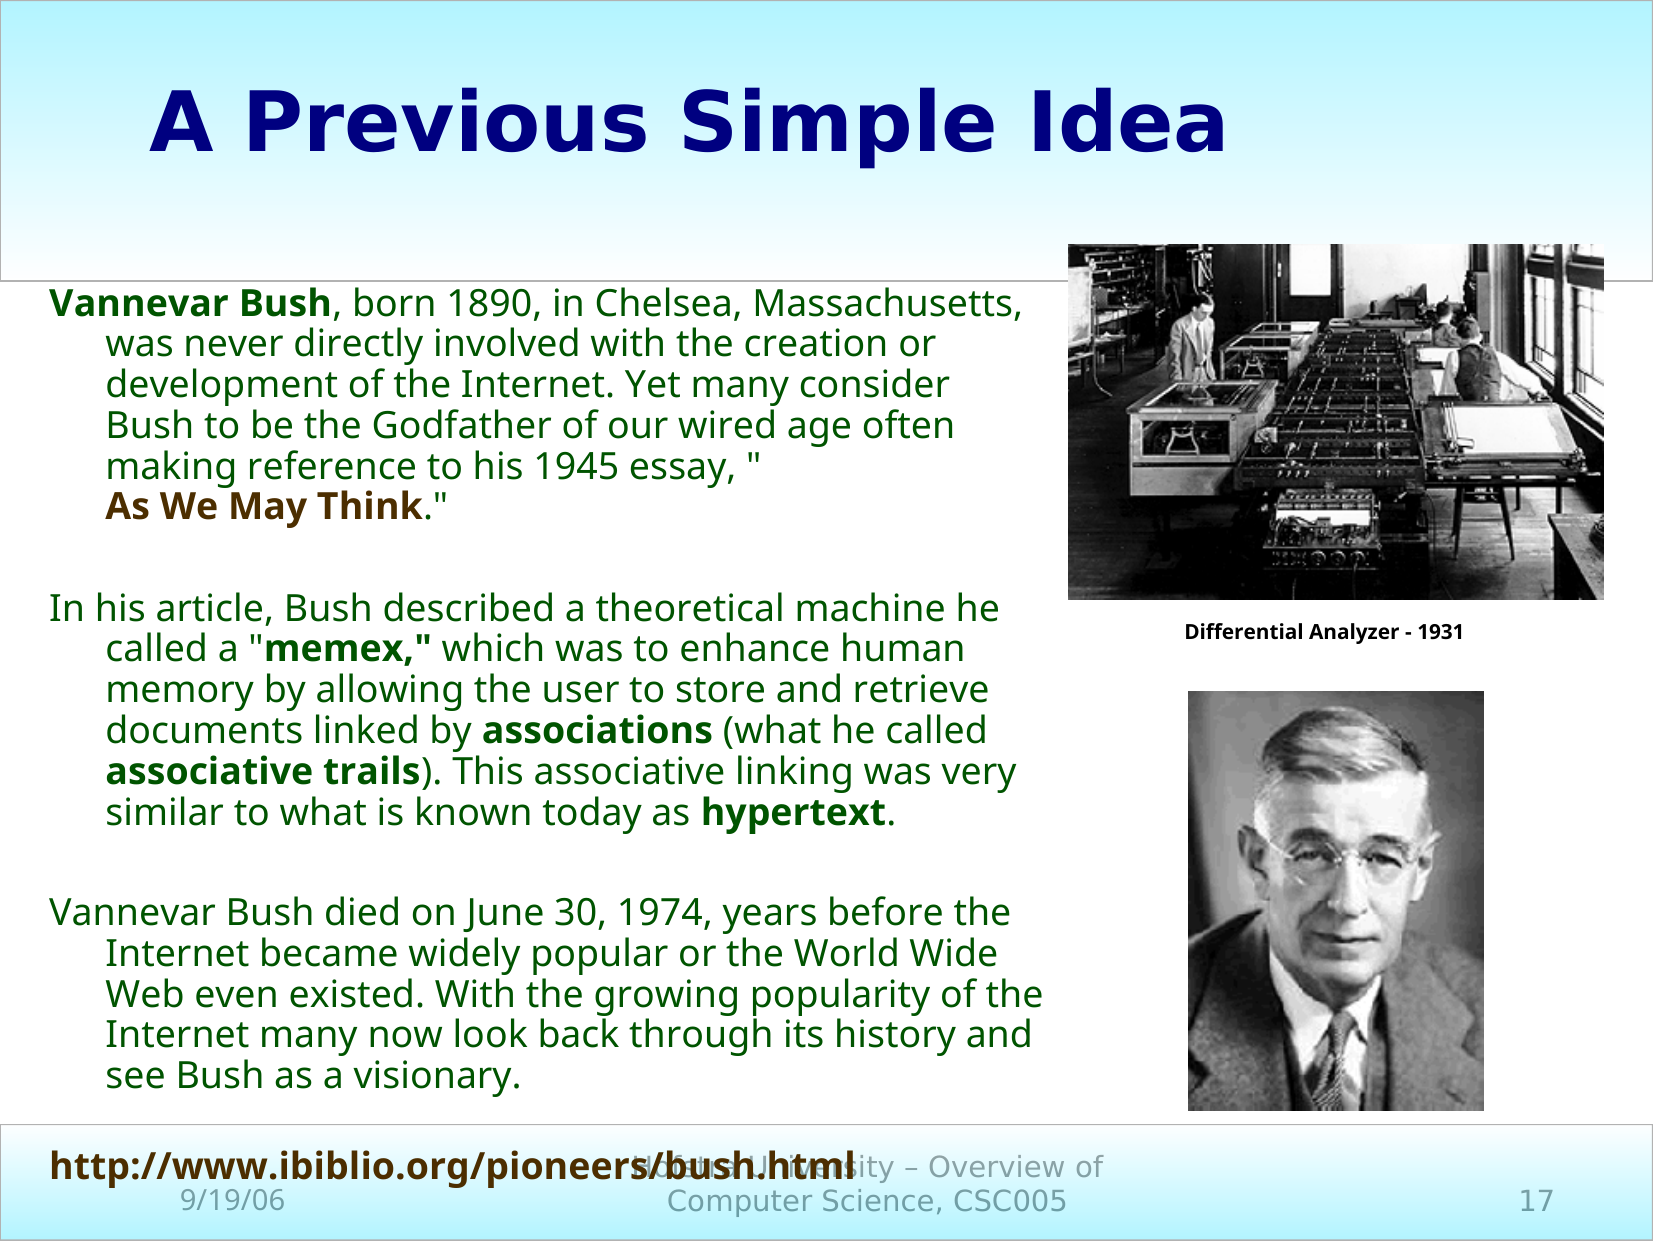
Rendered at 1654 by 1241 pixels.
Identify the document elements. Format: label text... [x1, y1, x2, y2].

list Vannevar Bush, born 1890, in Chelsea, Massachusetts, was never directly involved with the creation or development of the Internet. Yet many consider Bush to be the Godfather of our wired age often making reference to his 1945 essay, "As We May Think." In his article, Bush described a theoretical machine he called a "memex," which was to enhance human memory by allowing the user to store and retrieve documents linked by associations (what he called associative trails). This associative linking was very similar to what is known today as hypertext. Vannevar Bush died on June 30, 1974, years before the Internet became widely popular or the World Wide Web even existed. With the growing popularity of the Internet many now look back through its history and see Bush as a visionary. http://www.ibiblio.org/pioneers/bush.html [34, 276, 1065, 1137]
picture [1068, 244, 1604, 600]
text_box Differential Analyzer - 1931 [1169, 609, 1480, 654]
picture [1188, 691, 1484, 1111]
title A Previous Simple Idea [134, 36, 1540, 209]
